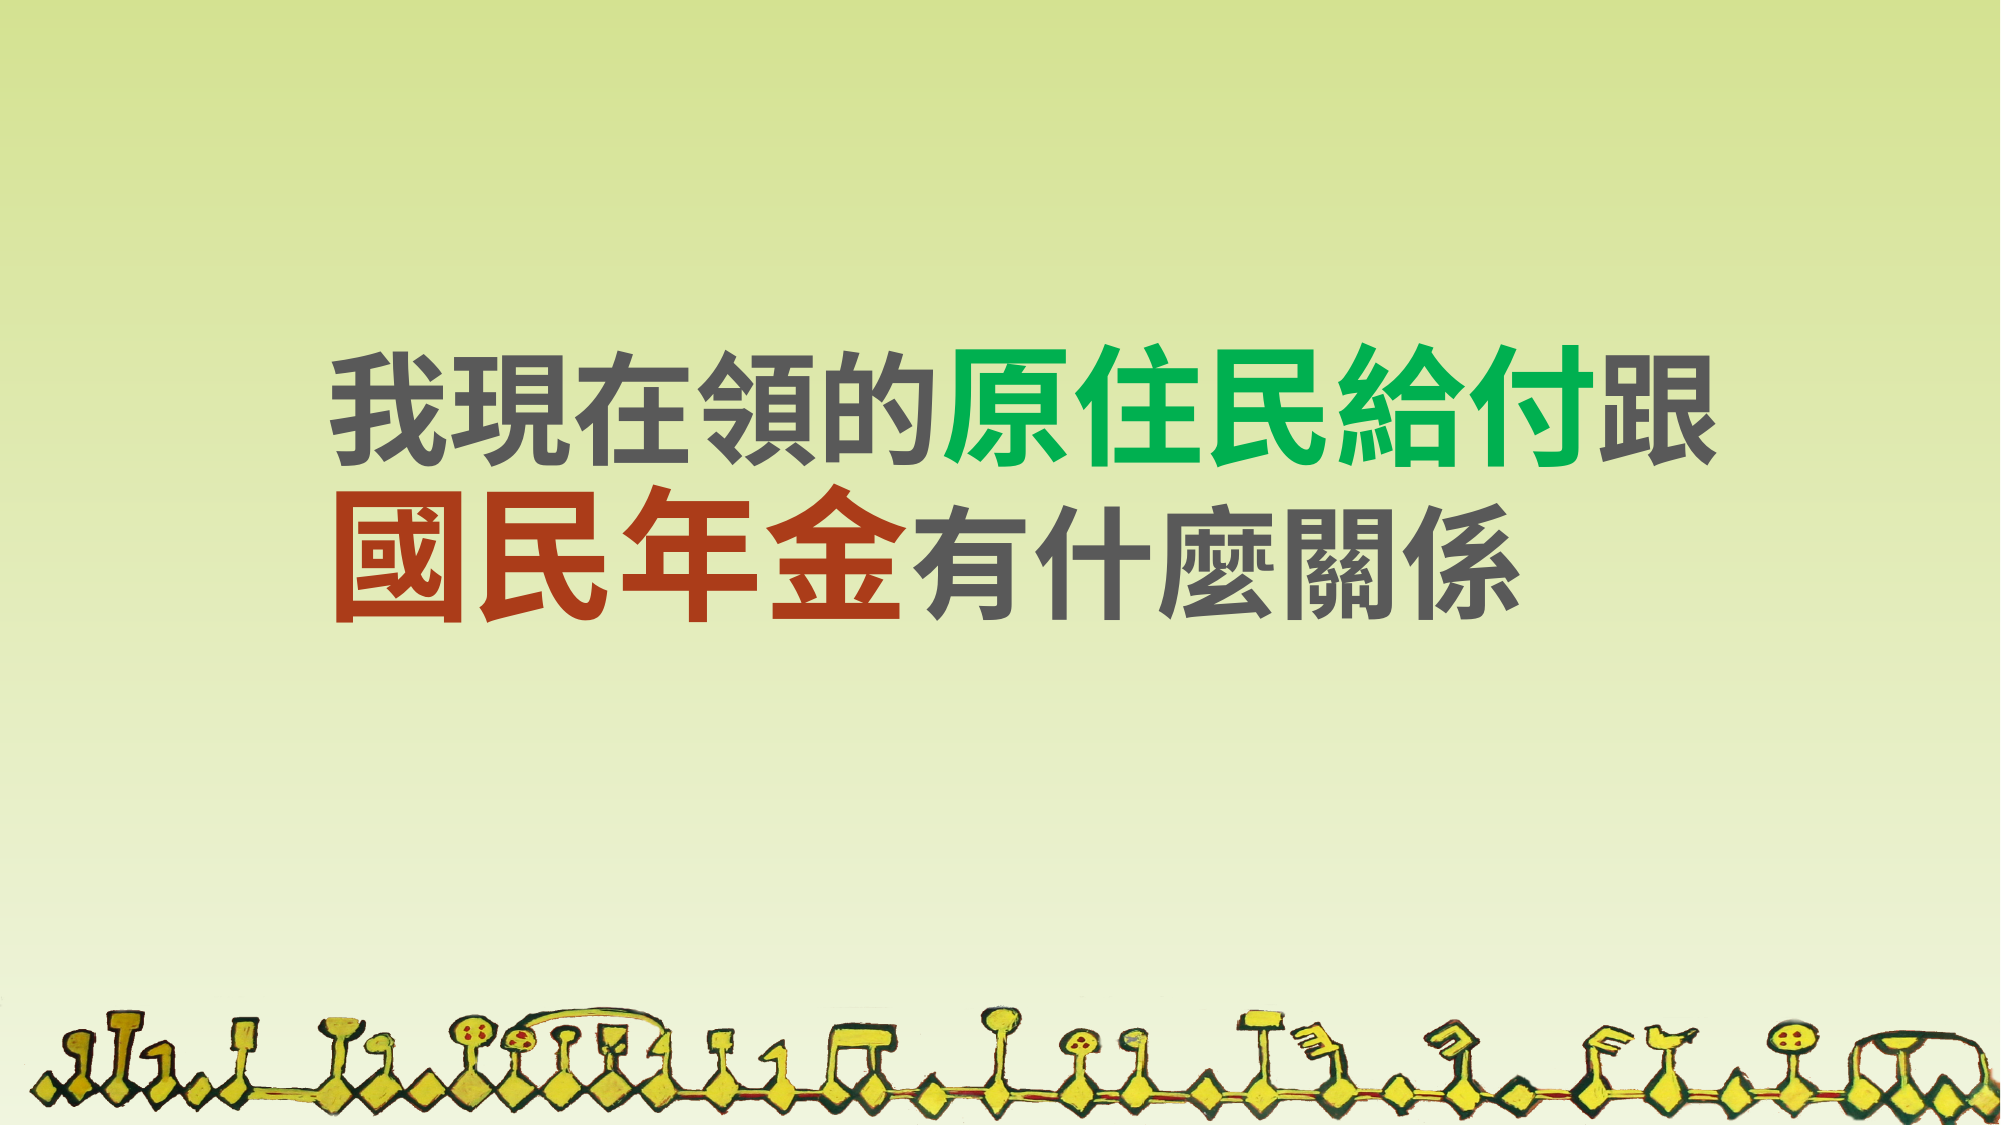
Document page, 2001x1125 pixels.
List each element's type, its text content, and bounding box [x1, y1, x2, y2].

picture [0, 992, 2001, 1125]
title 我現在領的原住民給付跟國民年金有什麼關係 [318, 248, 1748, 657]
